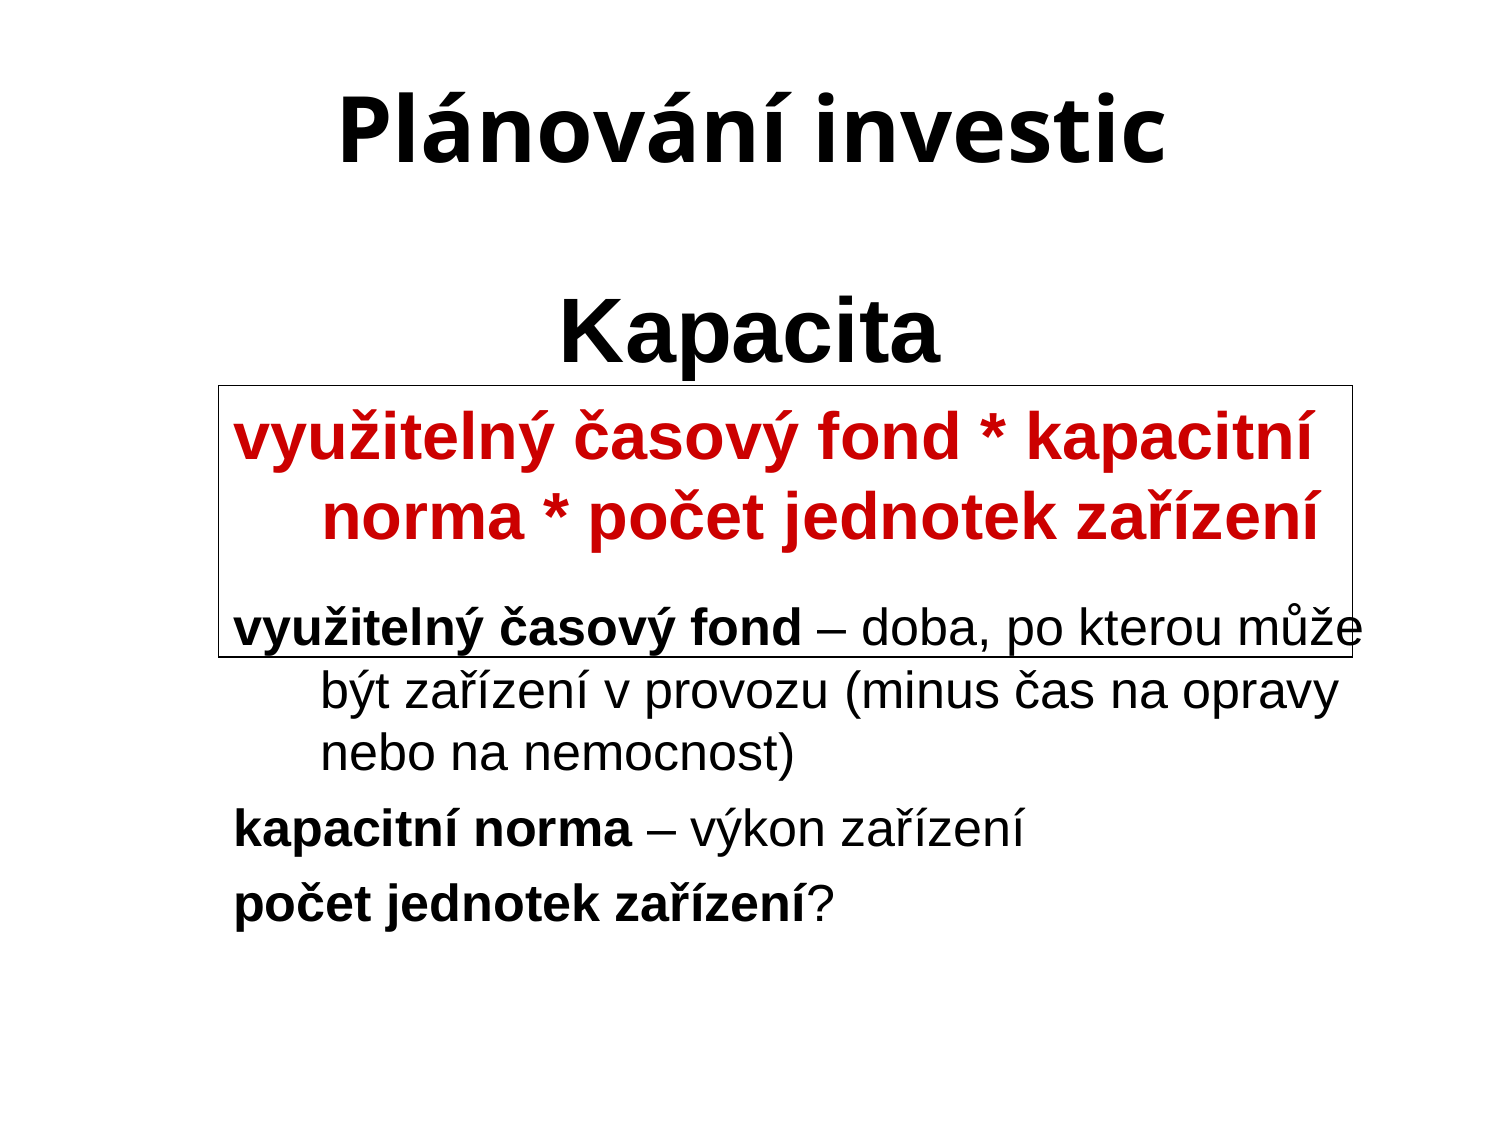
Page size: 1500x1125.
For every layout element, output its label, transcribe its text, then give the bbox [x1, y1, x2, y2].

text_box Plánování investic [76, 66, 1427, 185]
text_box využitelný časový fond – doba, po kterou může být zařízení v provozu (minus čas na opravy nebo na nemocnost) kapacitní norma – výkon zařízení počet jednotek zařízení? [218, 586, 1447, 1012]
title Kapacita [75, 231, 1426, 420]
list využitelný časový fond * kapacitní norma * počet jednotek zařízení [218, 385, 1353, 586]
